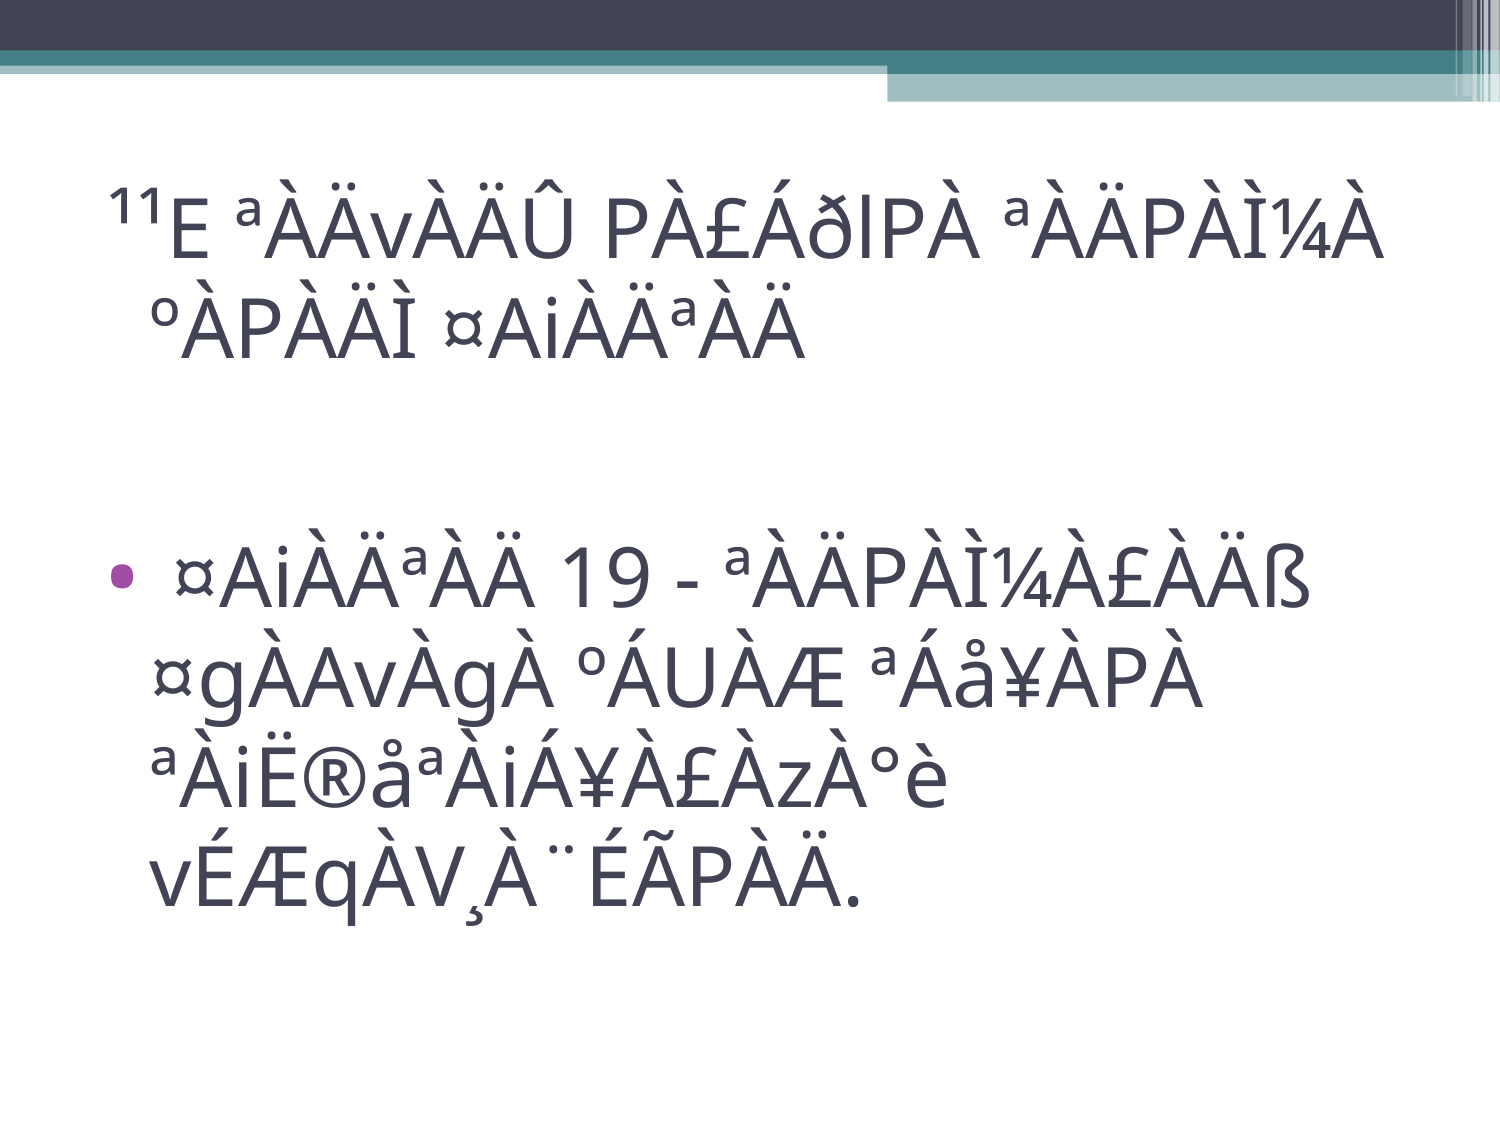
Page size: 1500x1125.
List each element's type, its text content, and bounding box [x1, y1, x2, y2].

title ¹¹E ªÀÄvÀÄÛ PÀ£ÁðlPÀ ªÀÄPÀÌ¼À ºÀPÀÄÌ ¤AiÀÄªÀÄ [75, 187, 1426, 363]
list ¤AiÀÄªÀÄ 19 - ªÀÄPÀÌ¼À£ÀÄß ¤gÀAvÀgÀ ºÁUÀÆ ªÁå¥ÀPÀ ªÀiË®åªÀiÁ¥À£ÀzÀ°è vÉÆqÀV¸À¨ÉÃPÀÄ. [75, 369, 1426, 1079]
